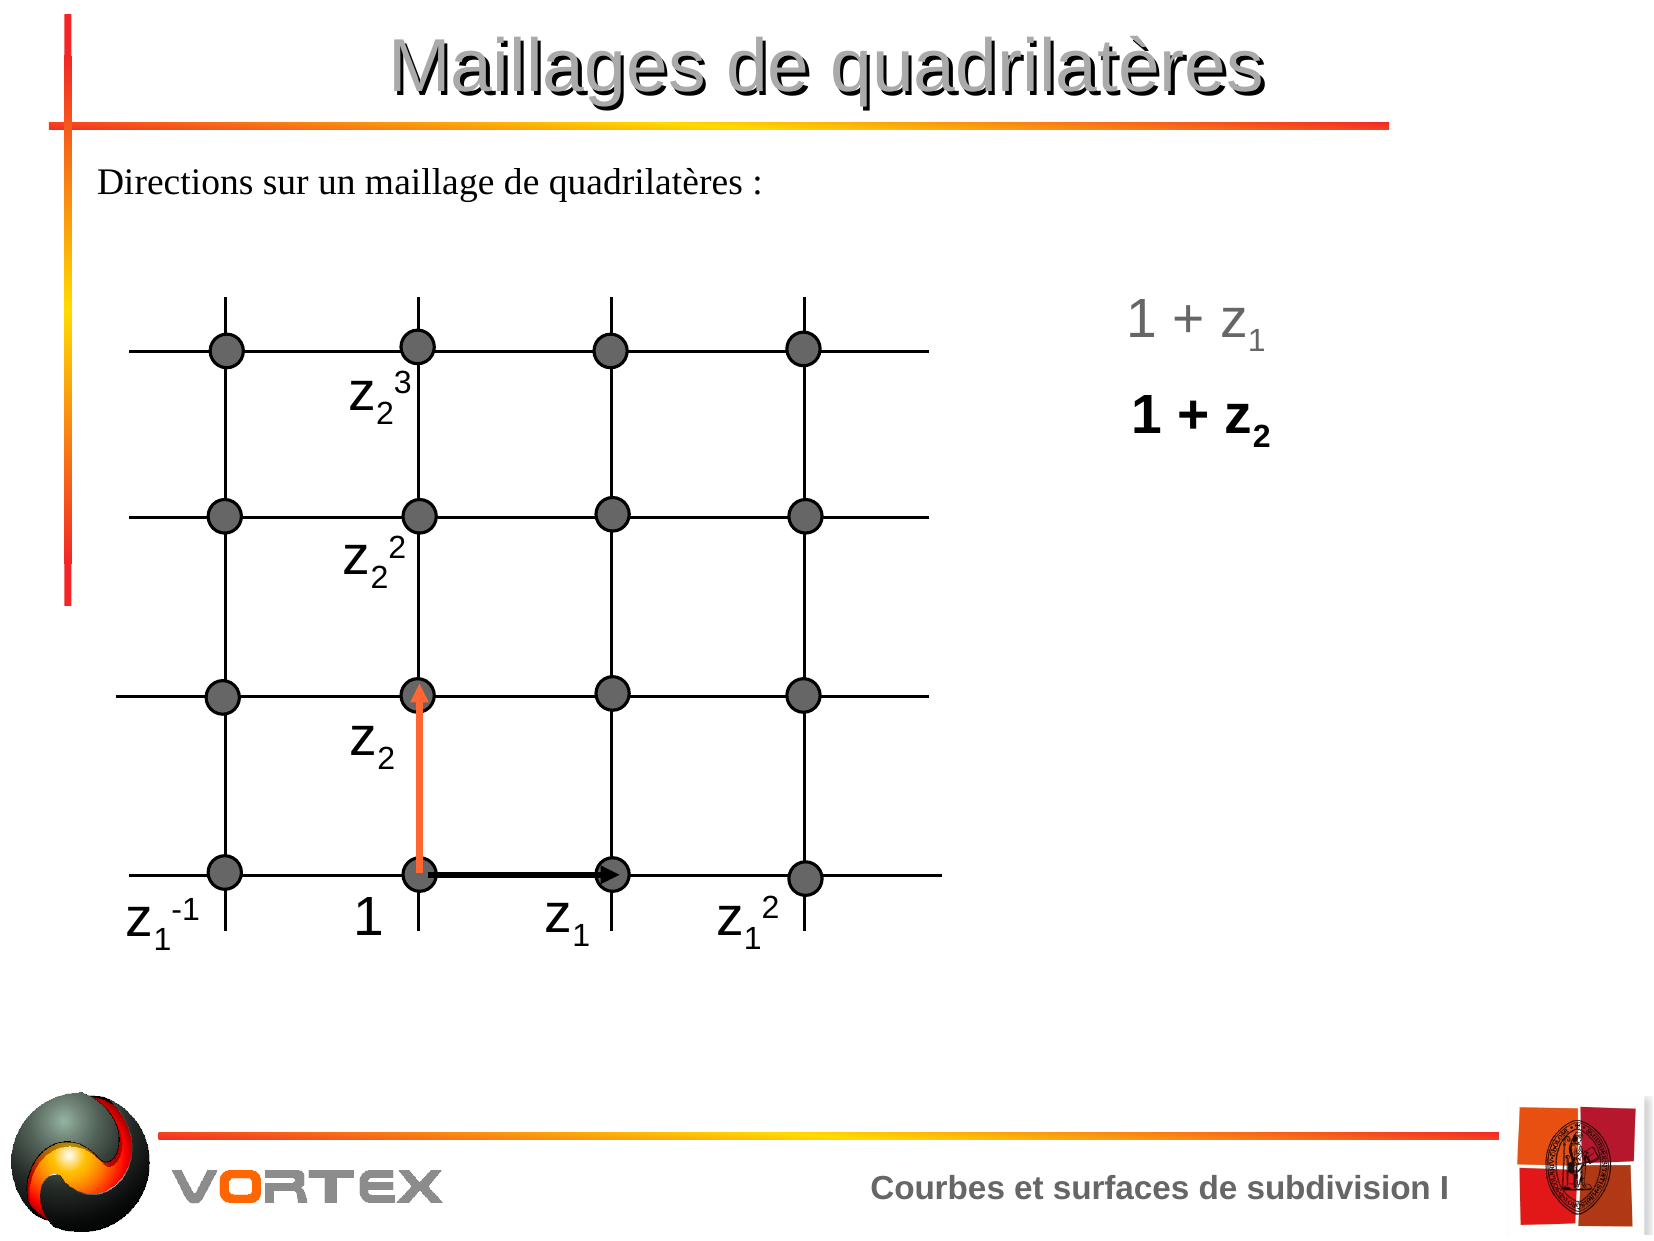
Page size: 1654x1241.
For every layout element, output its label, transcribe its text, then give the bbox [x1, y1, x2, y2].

text_box 1 + z1 [1111, 280, 1417, 368]
text_box [400, 330, 435, 352]
text_box [786, 332, 821, 366]
text_box z2 [334, 698, 414, 786]
text_box z22 [328, 517, 442, 605]
text_box 1 [338, 877, 418, 960]
text_box [402, 858, 436, 892]
text_box z1-1 [111, 878, 230, 967]
text_box [789, 861, 823, 893]
text_box [788, 499, 823, 534]
text_box z23 [333, 352, 445, 440]
text_box [402, 499, 437, 517]
text_box [595, 497, 630, 532]
list Directions sur un maillage de quadrilatères : [79, 160, 1569, 1103]
text_box [400, 678, 435, 712]
text_box [208, 499, 242, 534]
text_box 1 + z2 [1116, 375, 1422, 463]
text_box [208, 855, 242, 889]
text_box [206, 680, 240, 715]
text_box z1 [529, 874, 609, 963]
picture [11, 1092, 443, 1232]
text_box [210, 334, 244, 368]
text_box [593, 334, 628, 368]
text_box z12 [701, 877, 815, 966]
text_box [596, 857, 630, 892]
text_box [595, 676, 630, 711]
picture [1505, 1096, 1653, 1235]
title Maillages de quadrilatères [0, 1, 1654, 130]
text_box [786, 678, 821, 713]
